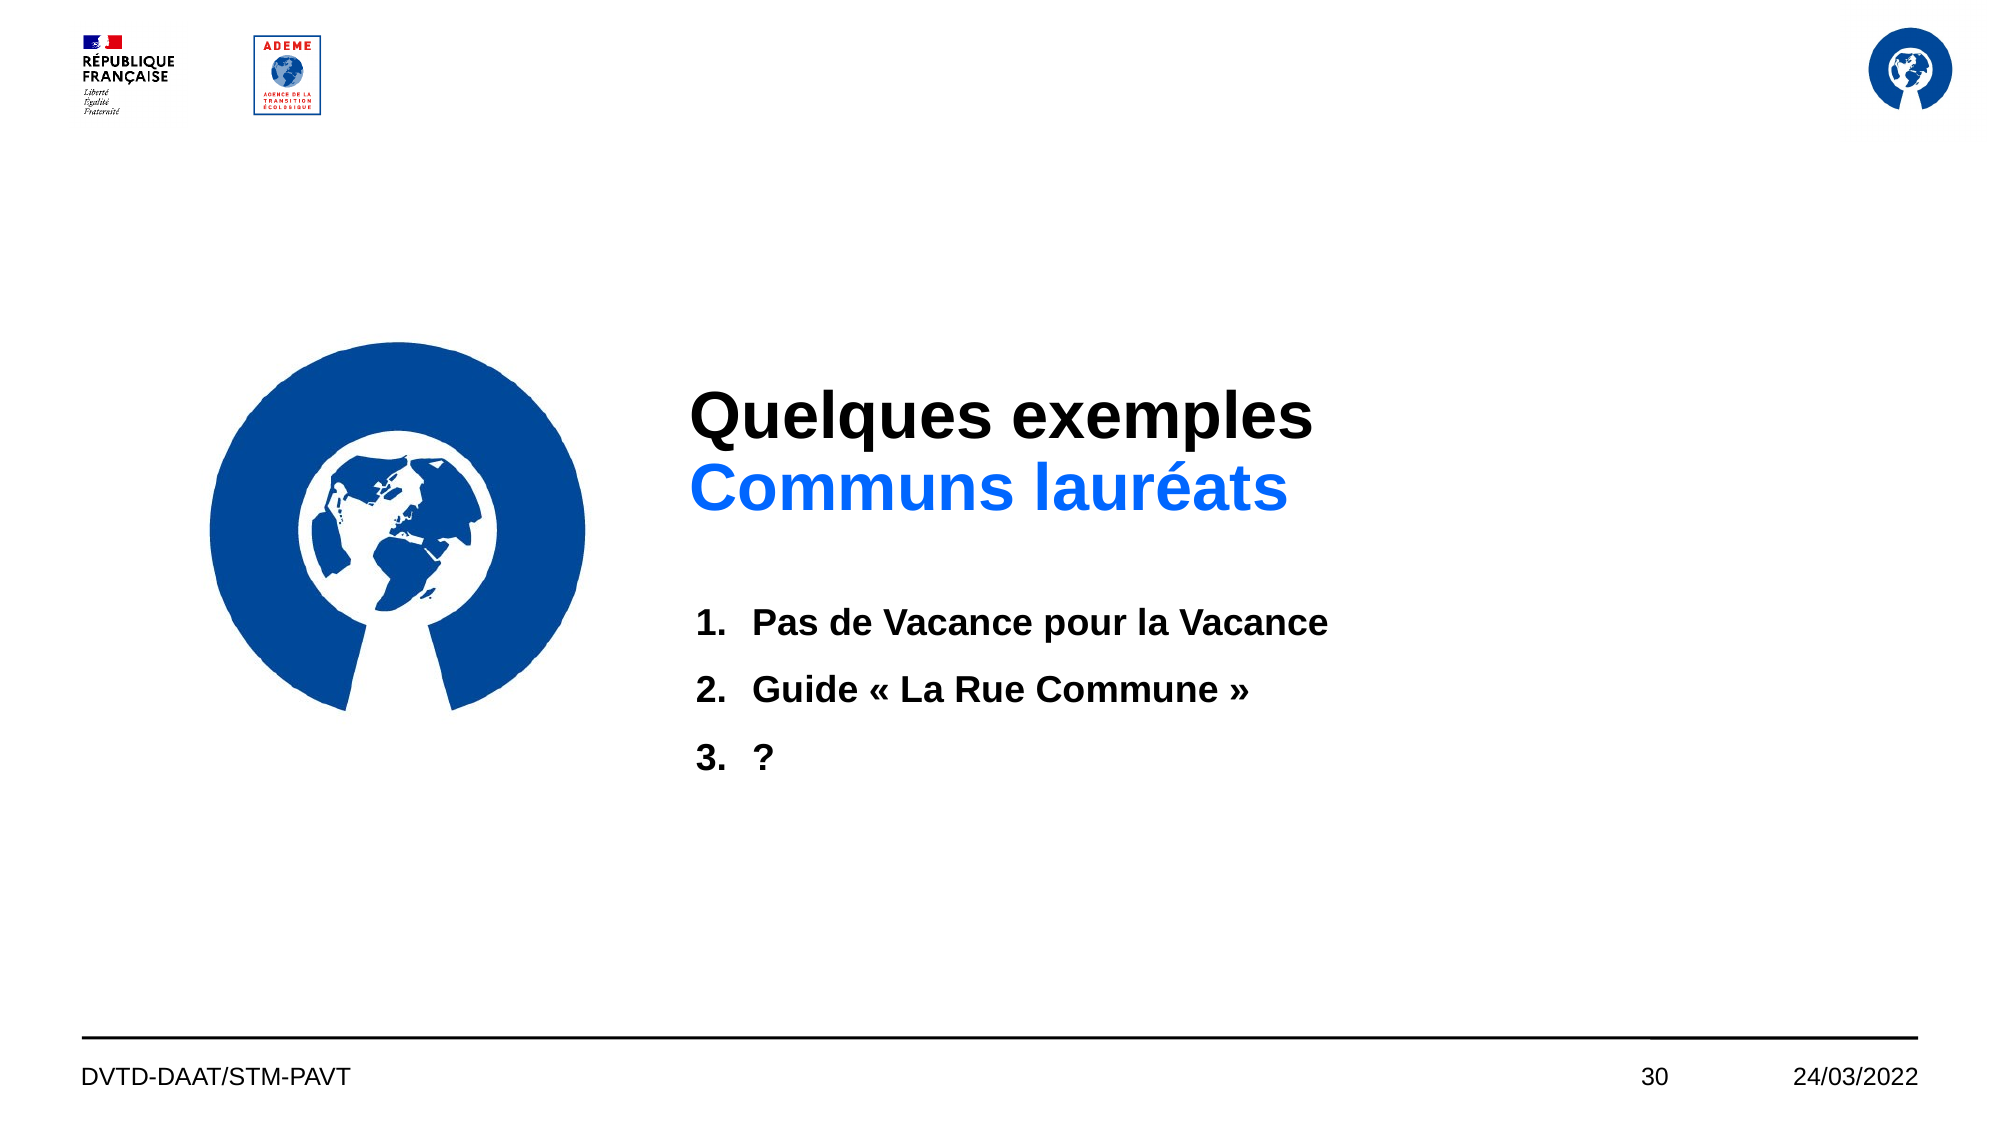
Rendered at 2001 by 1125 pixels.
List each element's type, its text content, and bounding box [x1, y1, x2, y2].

picture [69, 21, 188, 128]
picture [244, 26, 330, 124]
slide_number <number> [1566, 1045, 1684, 1105]
picture [1840, 0, 1987, 142]
title Quelques exemples Communs lauréats [674, 367, 1626, 613]
footer DVTD-DAAT/STM-PAVT [65, 1045, 737, 1105]
text_box Pas de Vacance pour la Vacance Guide « La Rue Commune » ? [680, 522, 2000, 854]
picture [194, 332, 608, 730]
slide_number 24/03/2022 [1746, 1045, 1935, 1105]
